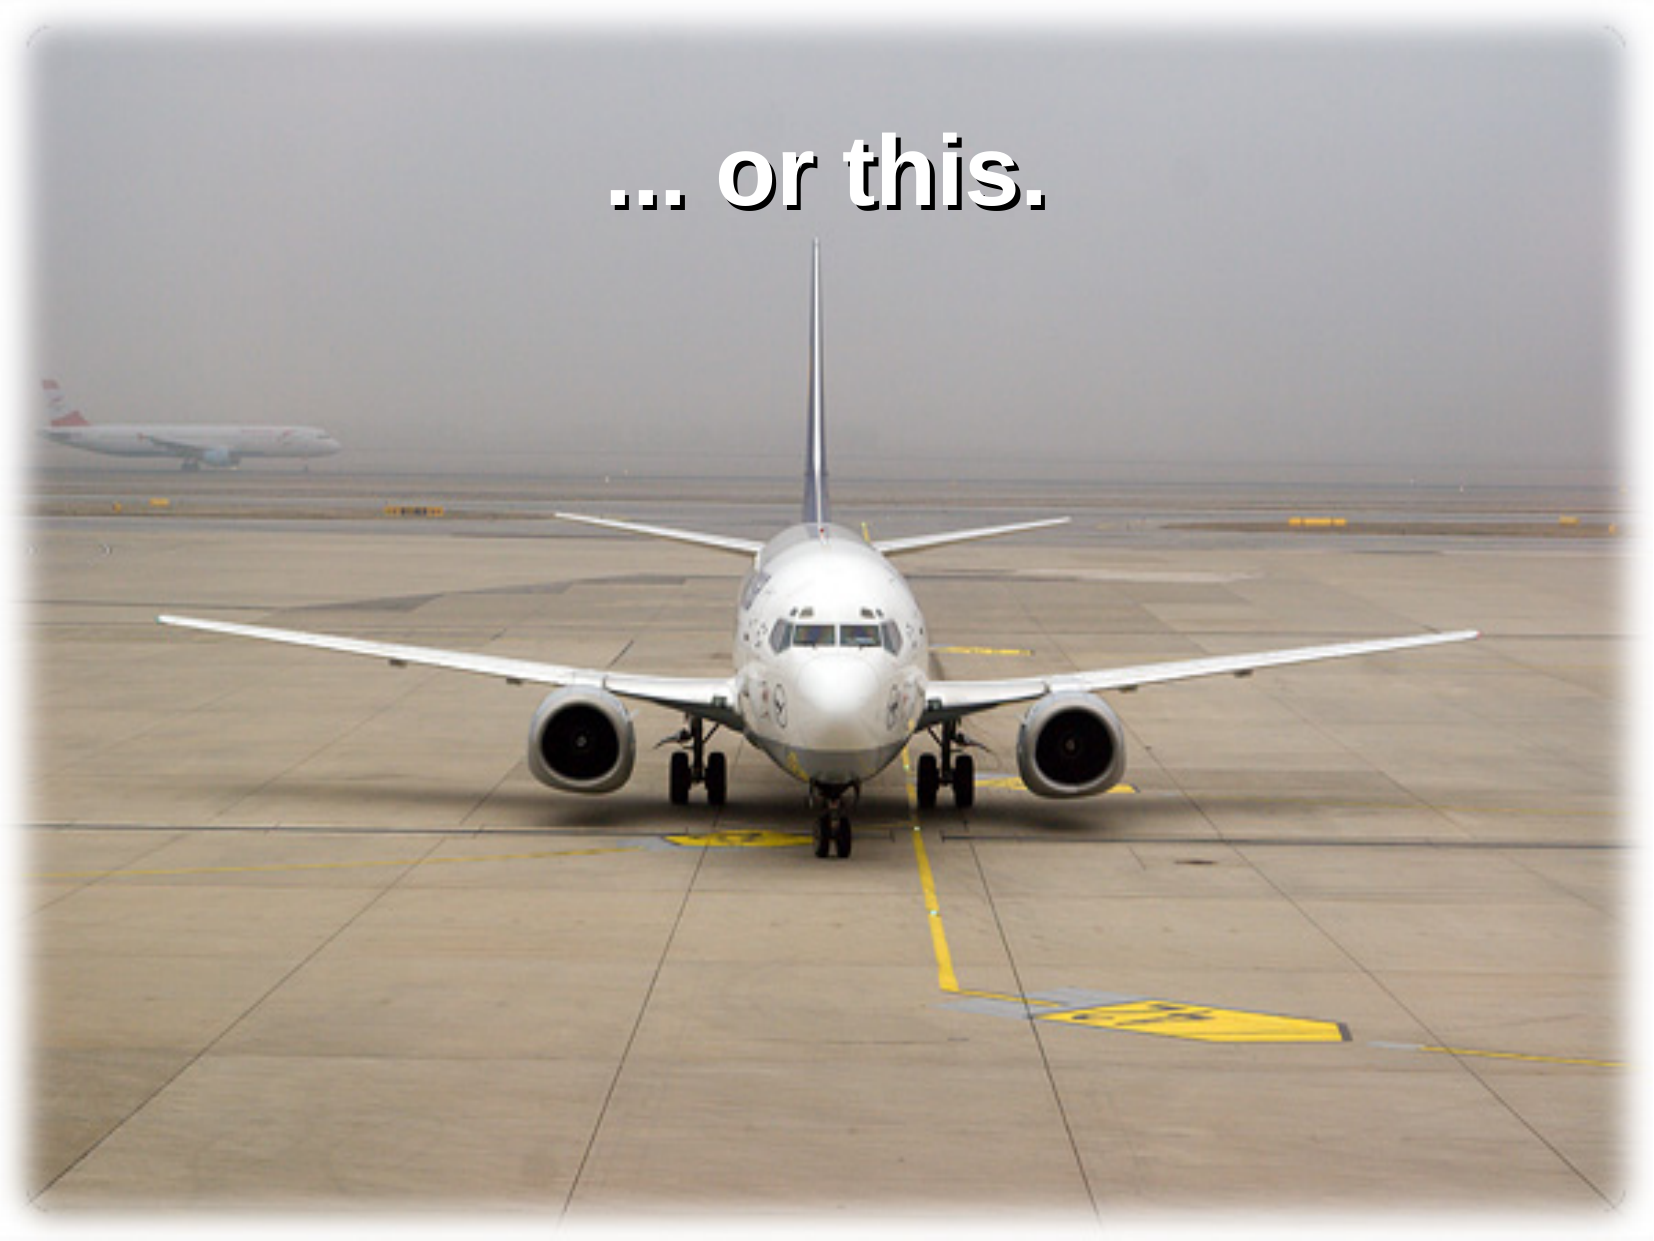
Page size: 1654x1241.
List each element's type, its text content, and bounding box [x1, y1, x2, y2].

title ... or this. [82, 67, 1571, 275]
picture [0, 0, 1653, 1241]
